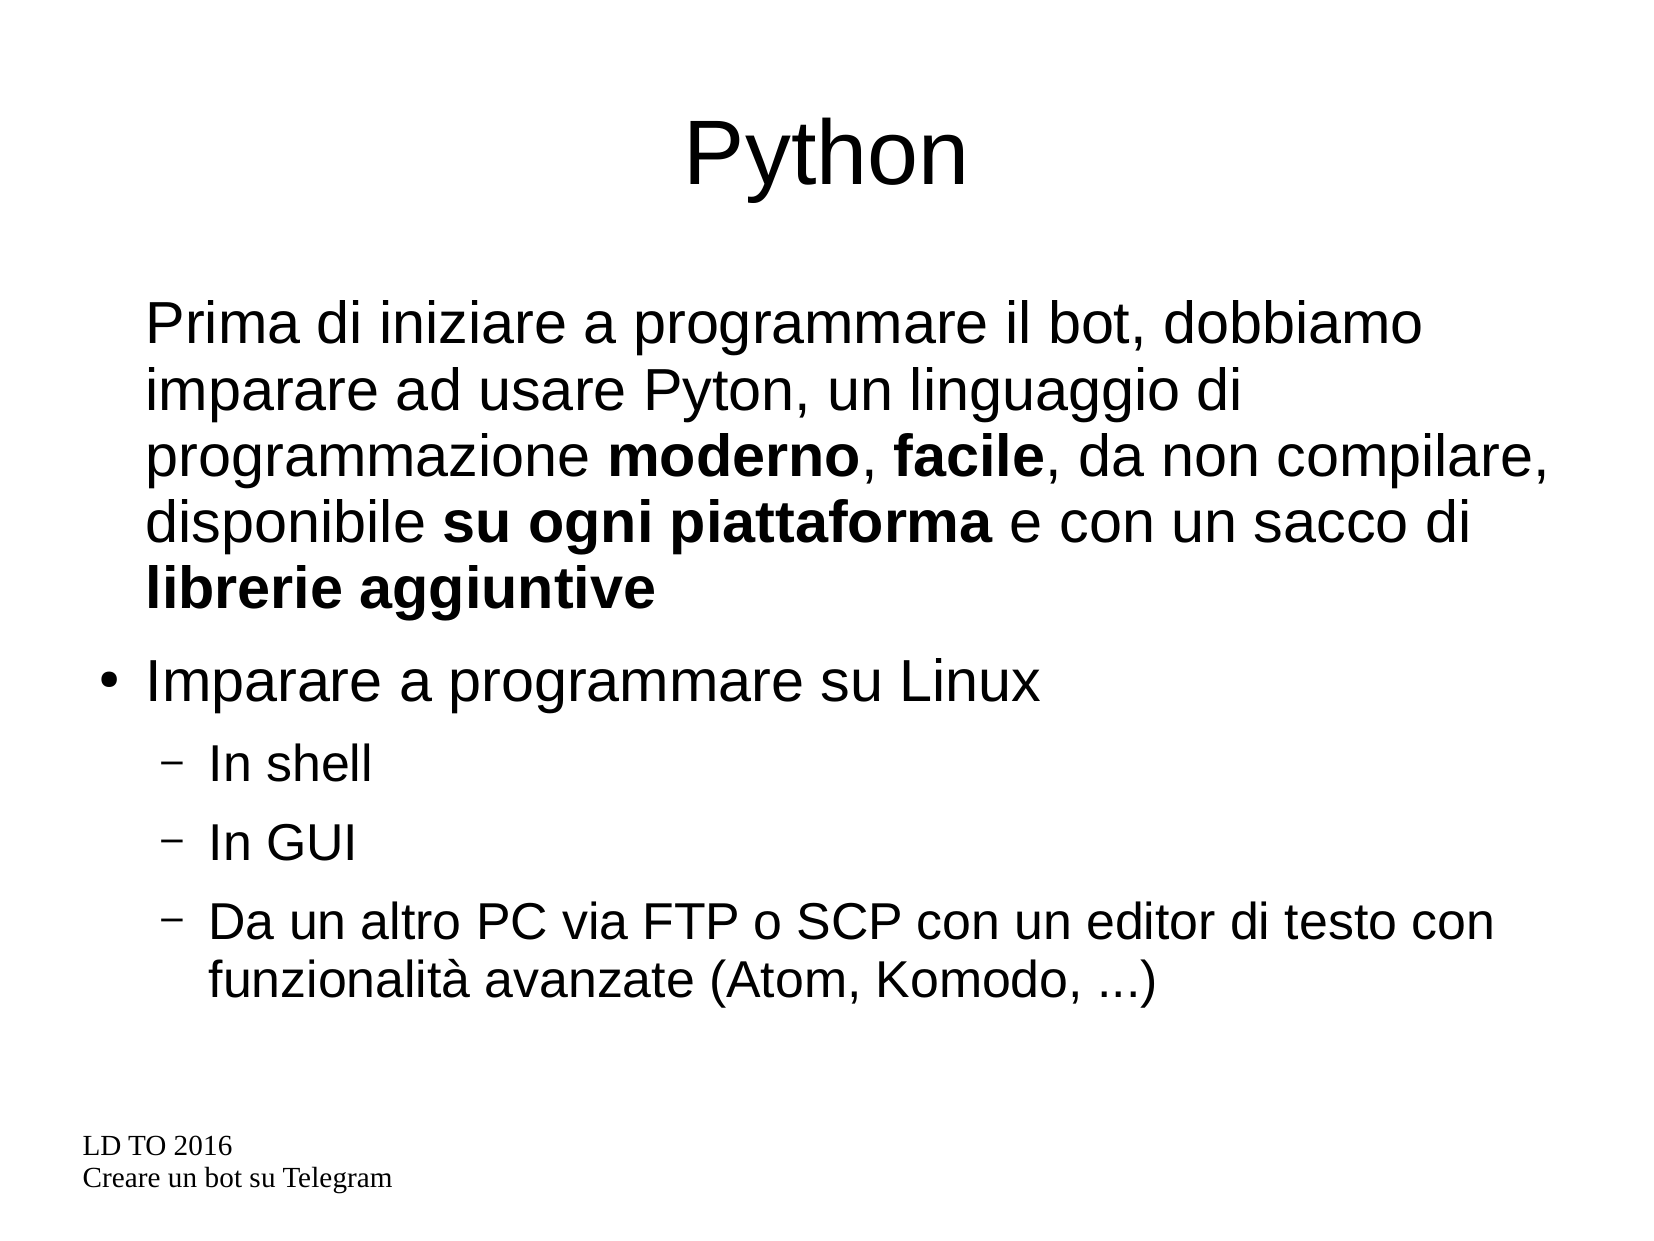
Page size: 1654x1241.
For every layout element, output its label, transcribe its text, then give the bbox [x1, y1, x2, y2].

title Python [82, 49, 1571, 257]
list Prima di iniziare a programmare il bot, dobbiamo imparare ad usare Pyton, un linguaggio di programmazione moderno, facile, da non compilare, disponibile su ogni piattaforma e con un sacco di librerie aggiuntive Imparare a programmare su Linux In shell In GUI Da un altro PC via FTP o SCP con un editor di testo con funzionalità avanzate (Atom, Komodo, ...) [82, 290, 1571, 1010]
